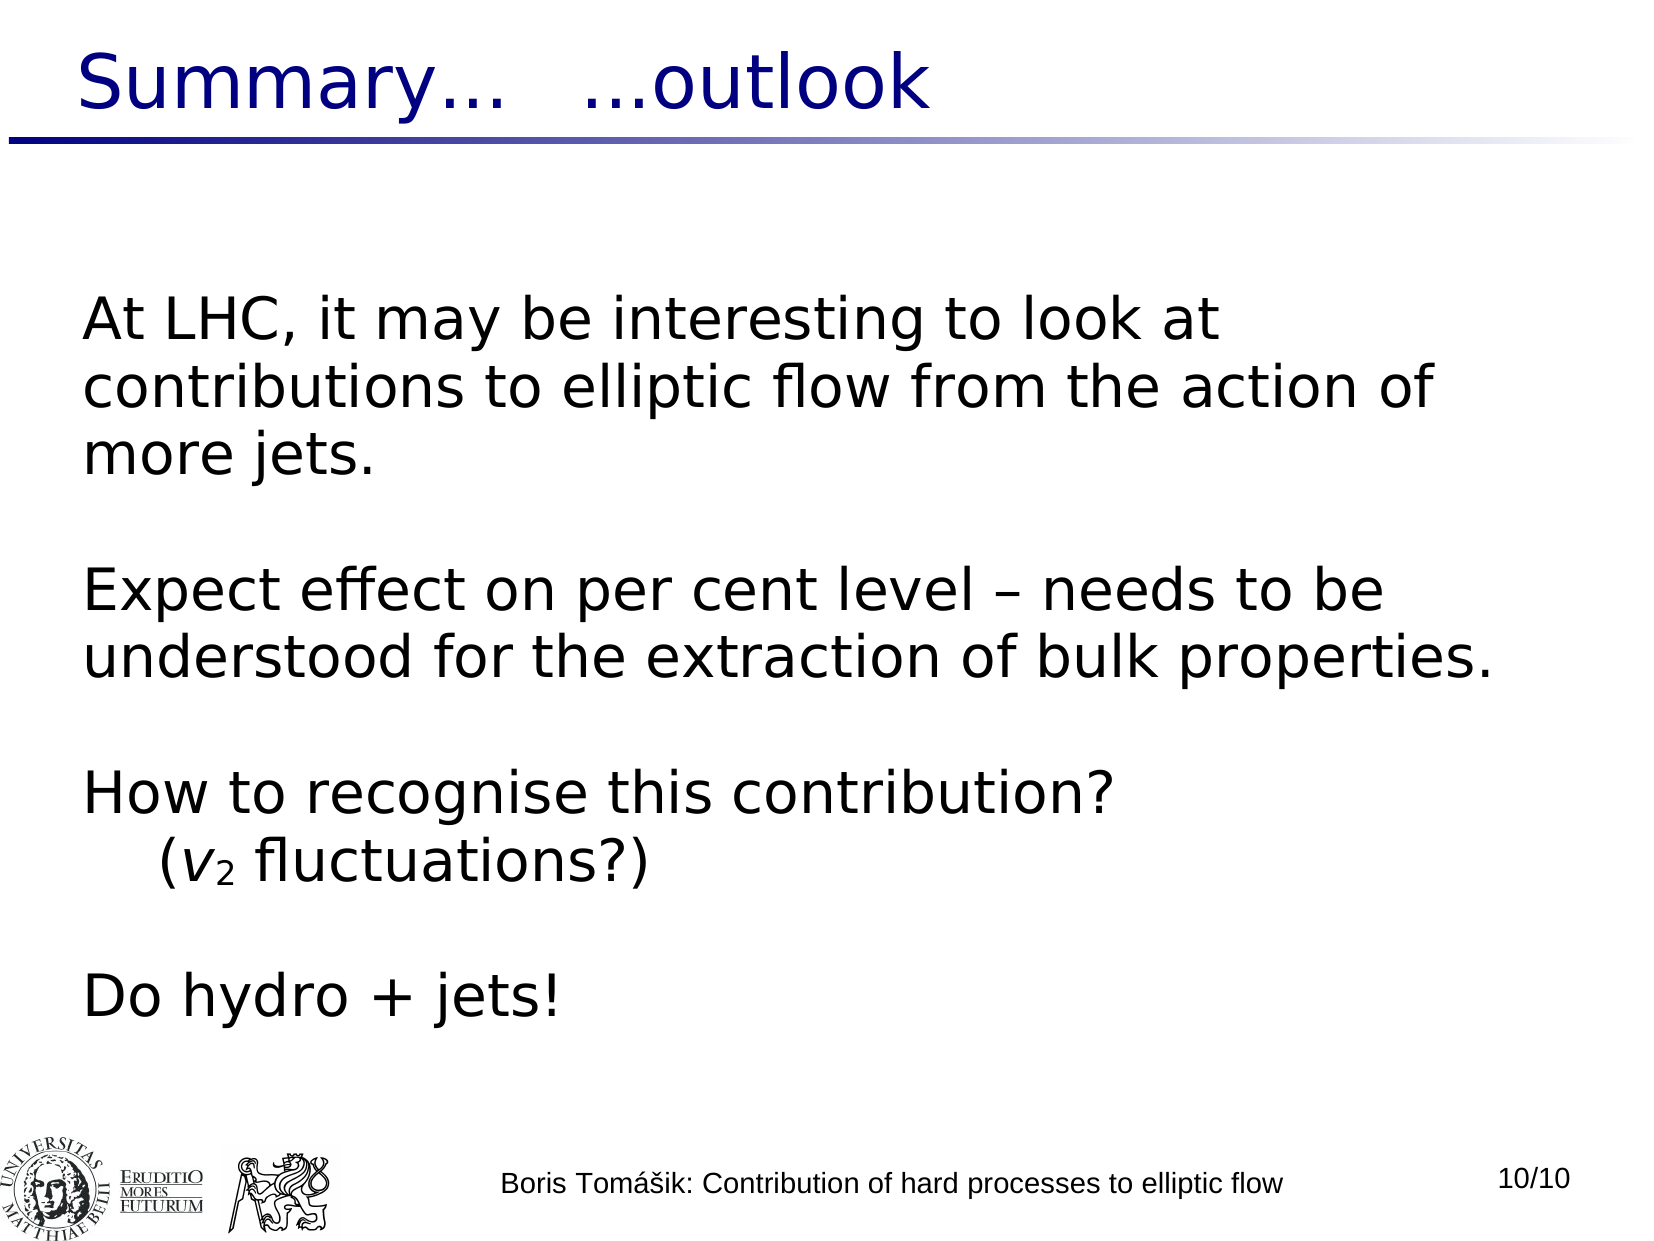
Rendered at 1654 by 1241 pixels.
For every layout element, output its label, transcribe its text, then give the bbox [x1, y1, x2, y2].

title Summary... ...outlook [75, 17, 1565, 149]
subtitle At LHC, it may be interesting to look at contributions to elliptic flow from the action of more jets. Expect effect on per cent level – needs to be understood for the extraction of bulk properties. How to recognise this contribution? (v2 fluctuations?) Do hydro + jets! [82, 189, 1571, 1127]
picture [0, 1137, 203, 1241]
picture [221, 1143, 340, 1241]
